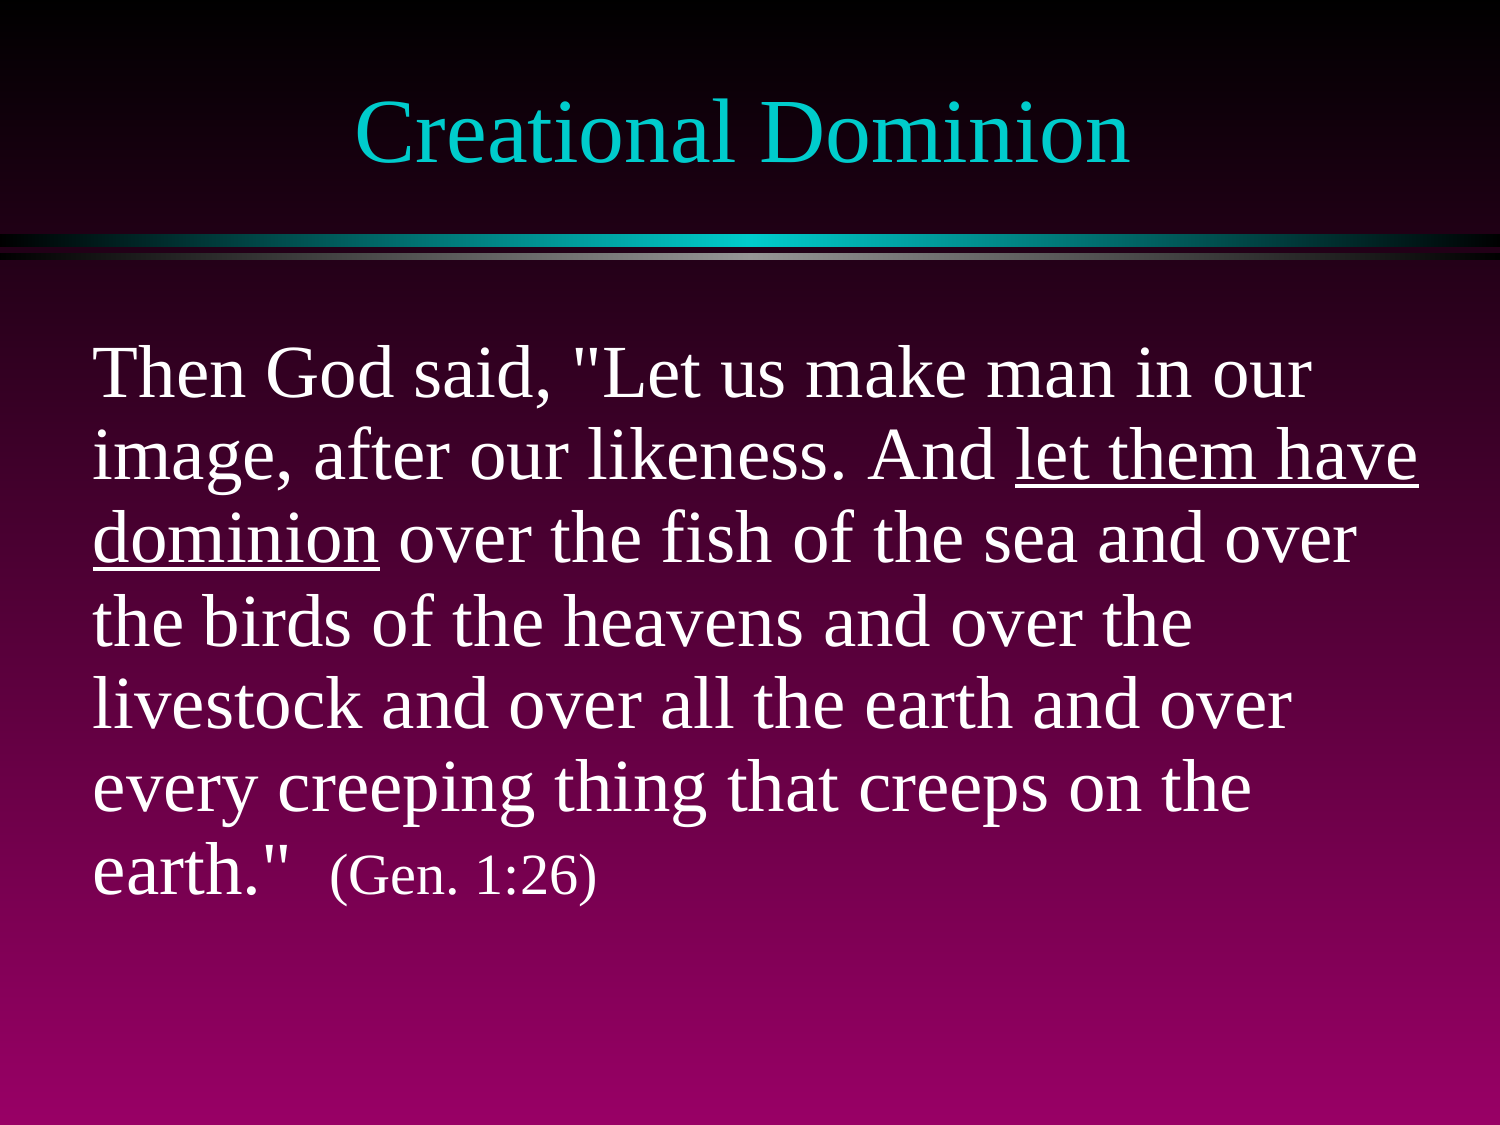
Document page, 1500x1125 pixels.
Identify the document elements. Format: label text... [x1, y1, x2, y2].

title Creational Dominion [99, 37, 1388, 225]
text_box Then God said, "Let us make man in our image, after our likeness. And let them have dominion over the fish of the sea and over the birds of the heavens and over the livestock and over all the earth and over every creeping thing that creeps on the earth." (Gen. 1:26) [78, 322, 1448, 919]
